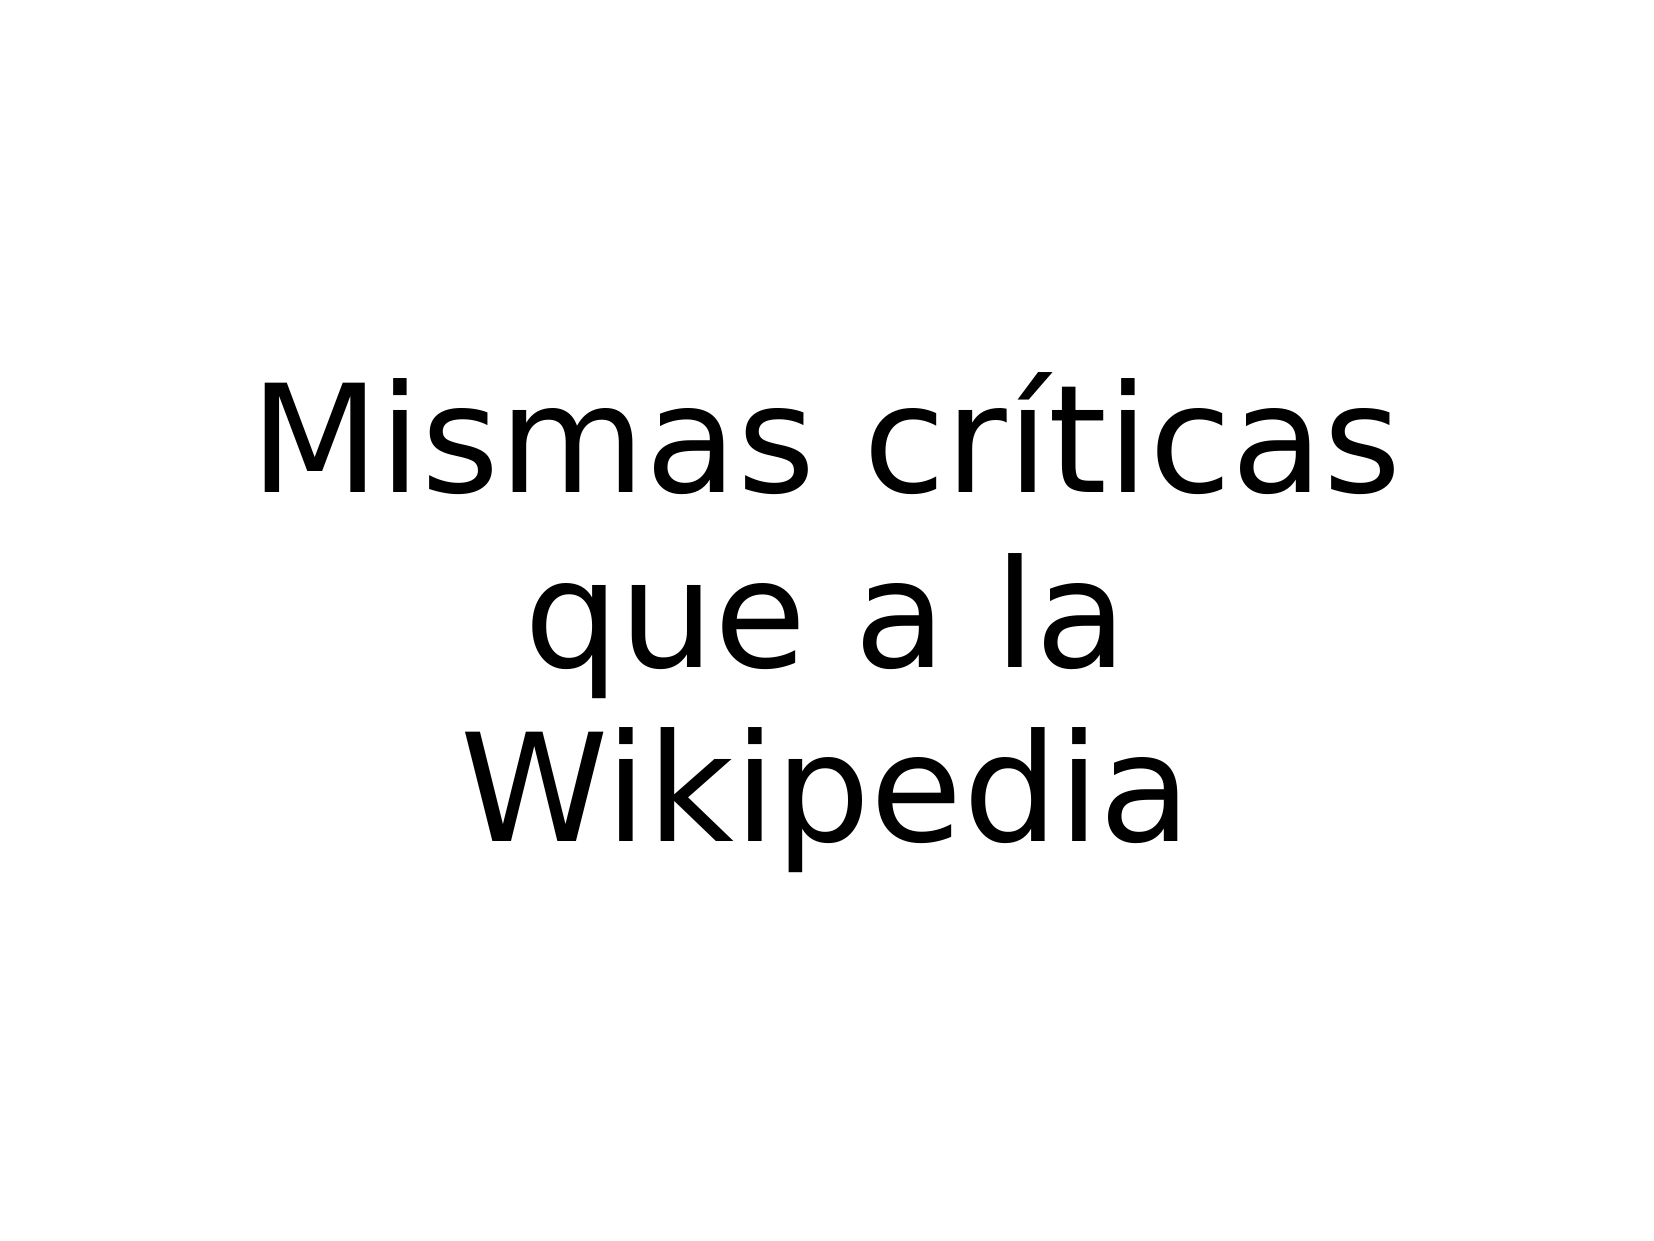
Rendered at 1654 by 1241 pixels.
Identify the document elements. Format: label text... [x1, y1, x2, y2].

title Mismas críticas que a la Wikipedia [82, 56, 1571, 1174]
